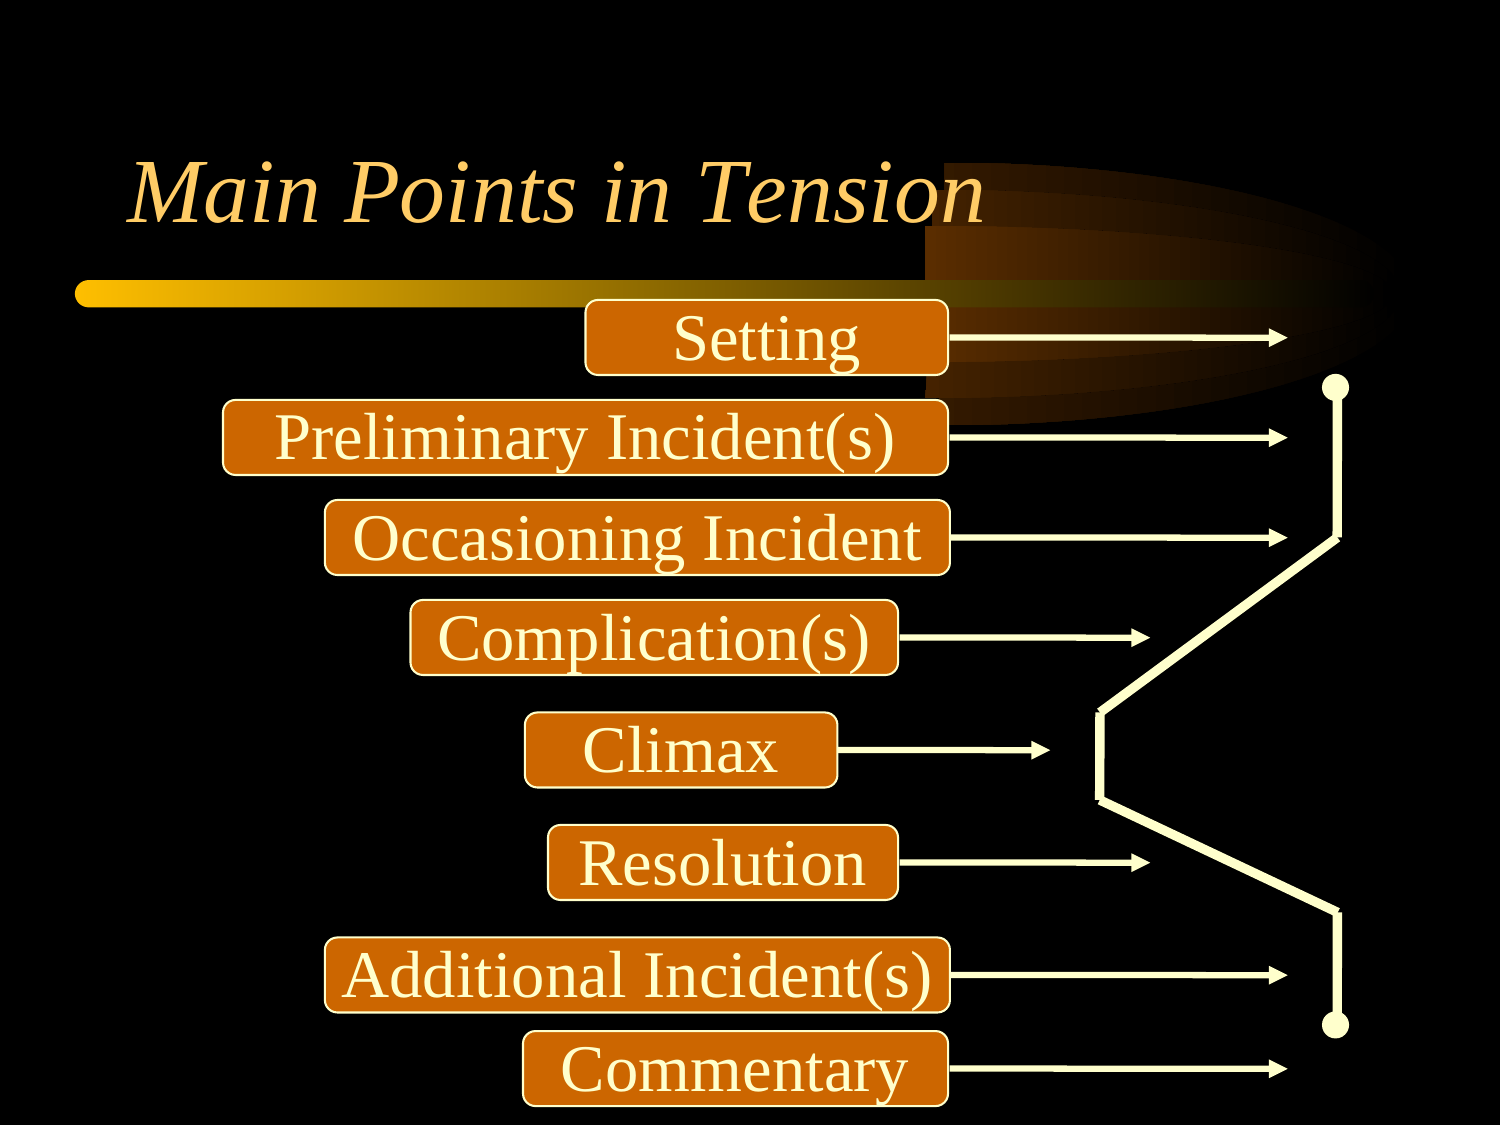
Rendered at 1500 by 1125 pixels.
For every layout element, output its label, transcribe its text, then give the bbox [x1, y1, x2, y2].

text_box Preliminary Incident(s) [222, 399, 949, 475]
text_box Resolution [547, 824, 899, 901]
text_box Setting [585, 299, 949, 376]
text_box Additional Incident(s) [324, 937, 950, 1013]
text_box Climax [524, 712, 838, 788]
text_box Occasioning Incident [324, 499, 950, 576]
text_box Commentary [522, 1031, 949, 1107]
title Main Points in Tension [112, 62, 1388, 250]
text_box [1323, 1012, 1349, 1038]
text_box Complication(s) [410, 599, 899, 676]
text_box [1323, 374, 1349, 400]
